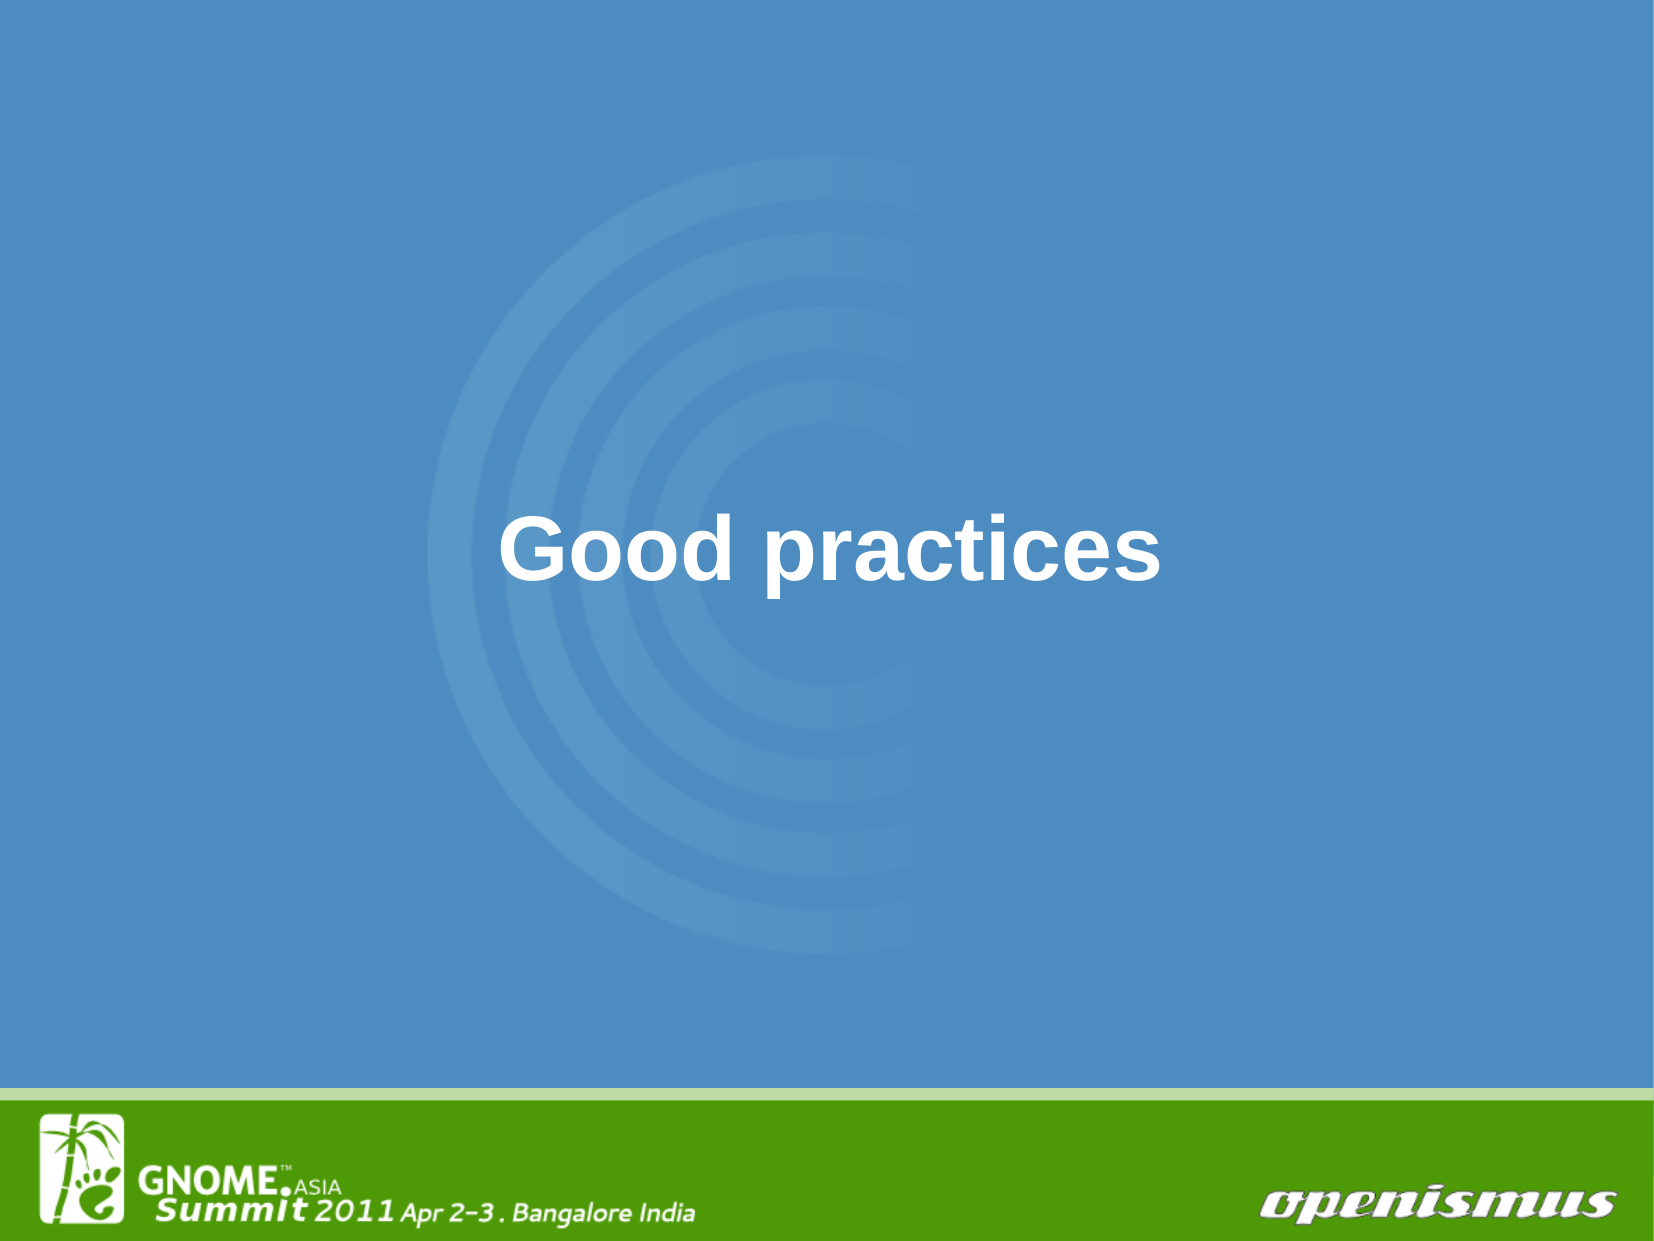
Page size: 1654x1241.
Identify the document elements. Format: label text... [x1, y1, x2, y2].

title Good practices [120, 394, 1542, 704]
picture [0, 0, 1654, 1241]
